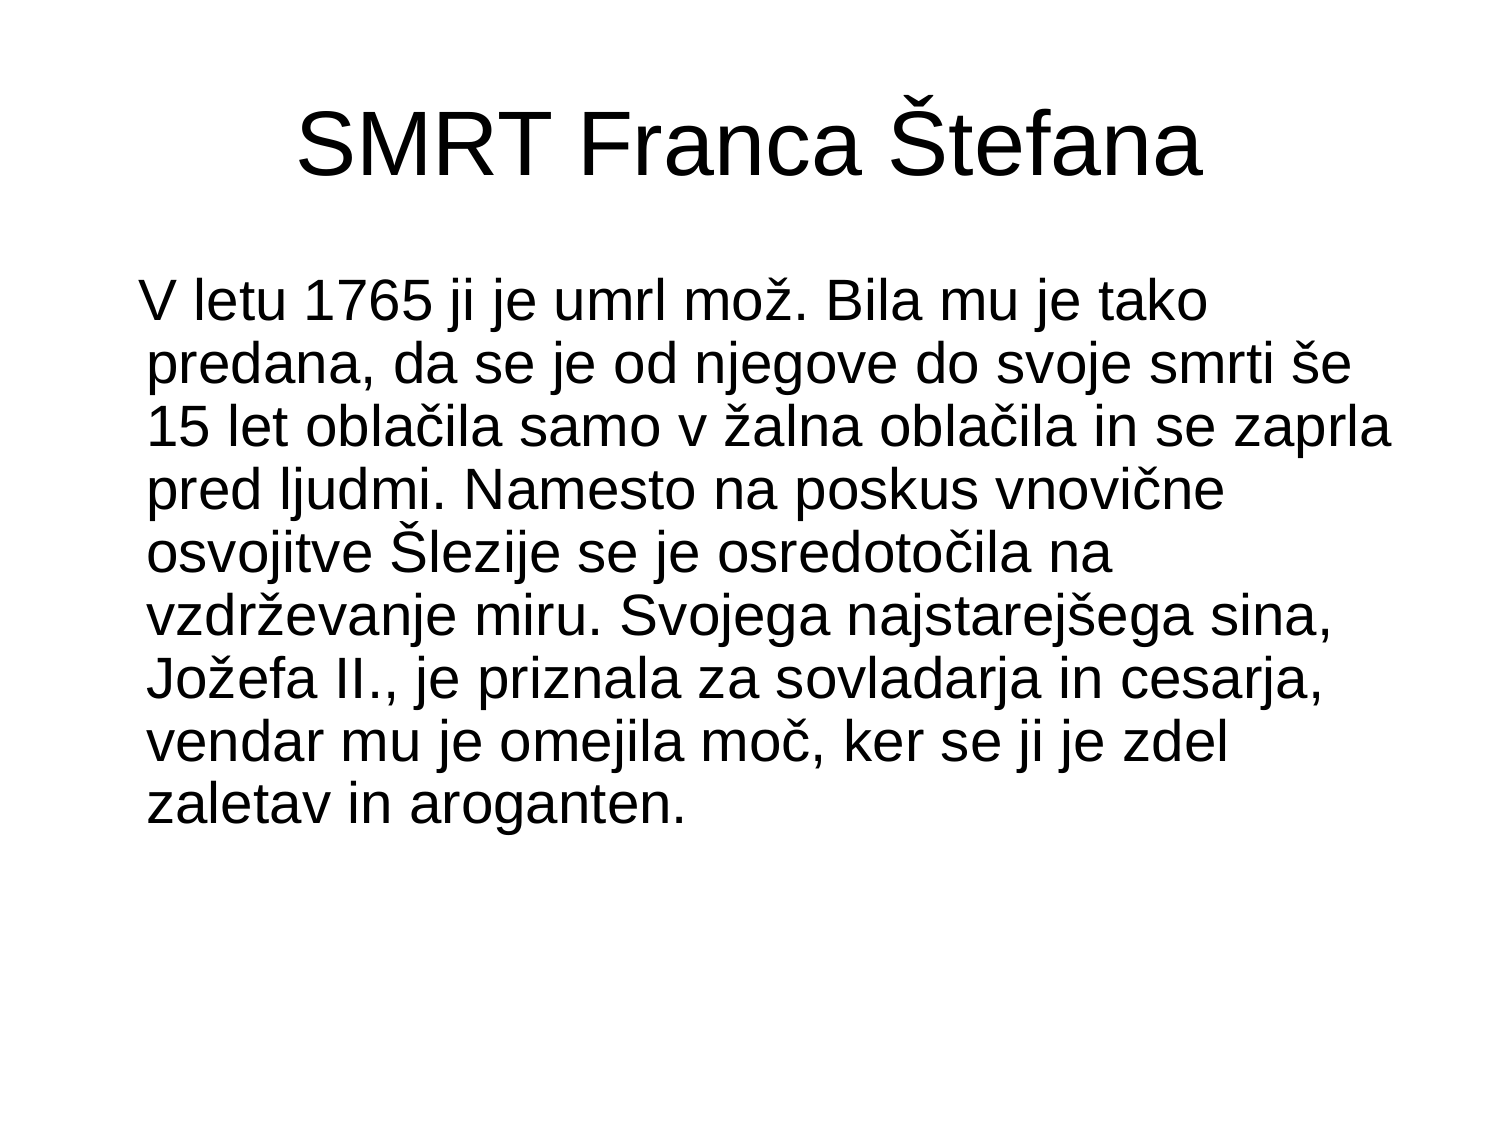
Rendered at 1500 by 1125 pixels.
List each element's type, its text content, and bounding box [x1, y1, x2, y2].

title SMRT Franca Štefana [75, 45, 1425, 233]
list V letu 1765 ji je umrl mož. Bila mu je tako predana, da se je od njegove do svoje smrti še 15 let oblačila samo v žalna oblačila in se zaprla pred ljudmi. Namesto na poskus vnovične osvojitve Šlezije se je osredotočila na vzdrževanje miru. Svojega najstarejšega sina, Jožefa II., je priznala za sovladarja in cesarja, vendar mu je omejila moč, ker se ji je zdel zaletav in aroganten. [75, 262, 1425, 1005]
